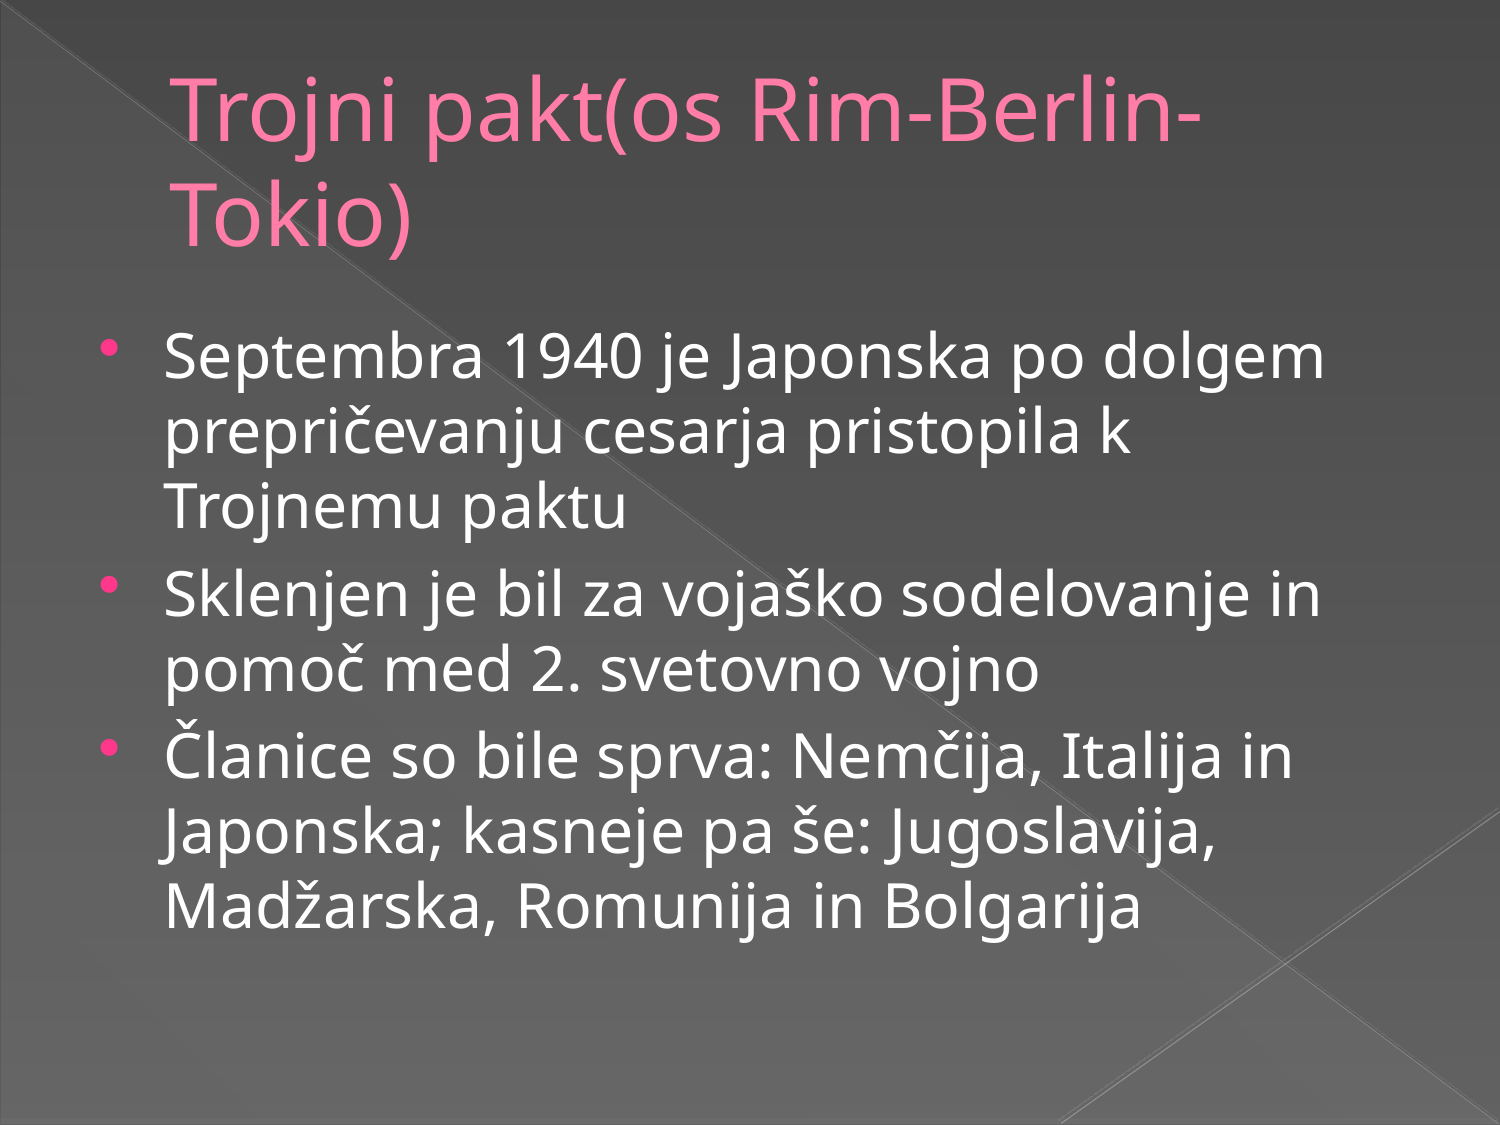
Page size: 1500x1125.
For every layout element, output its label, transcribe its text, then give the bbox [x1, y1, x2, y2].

list Septembra 1940 je Japonska po dolgem prepričevanju cesarja pristopila k Trojnemu paktu Sklenjen je bil za vojaško sodelovanje in pomoč med 2. svetovno vojno Članice so bile sprva: Nemčija, Italija in Japonska; kasneje pa še: Jugoslavija, Madžarska, Romunija in Bolgarija [75, 308, 1425, 1059]
title Trojni pakt(os Rim-Berlin-Tokio) [75, 43, 1425, 274]
